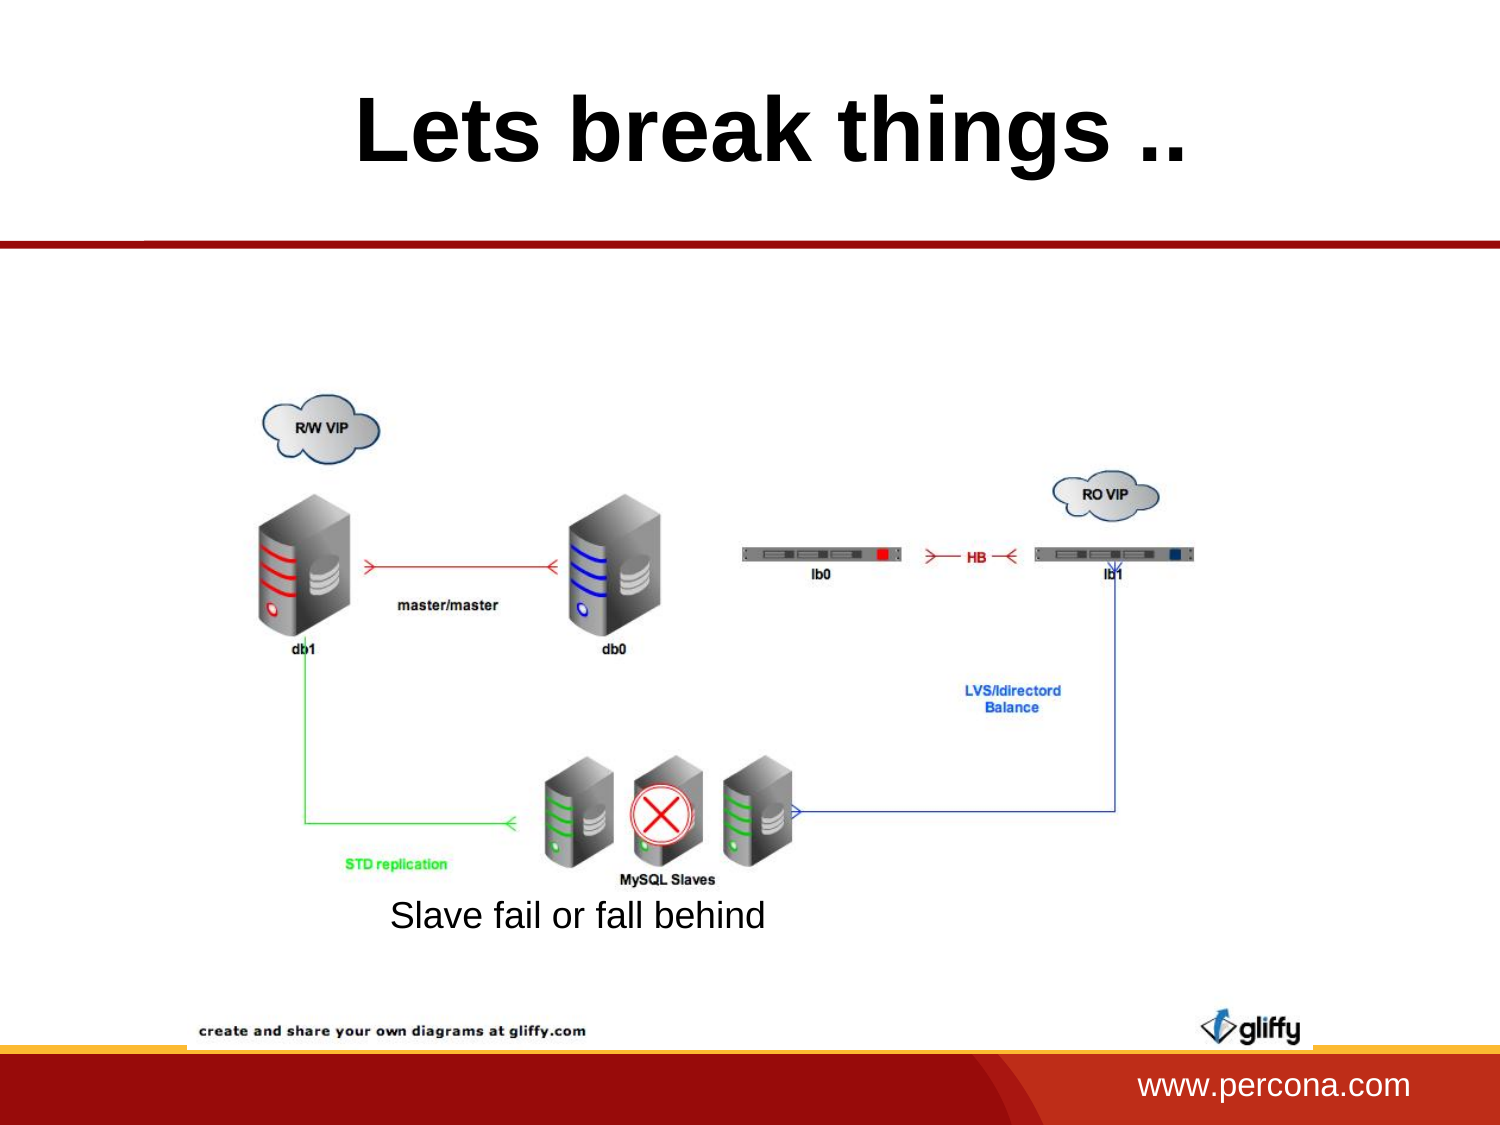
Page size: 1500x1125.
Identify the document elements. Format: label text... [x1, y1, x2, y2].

picture [187, 255, 1313, 1051]
title Lets break things .. [41, 6, 1471, 243]
text_box Slave fail or fall behind [374, 887, 876, 945]
